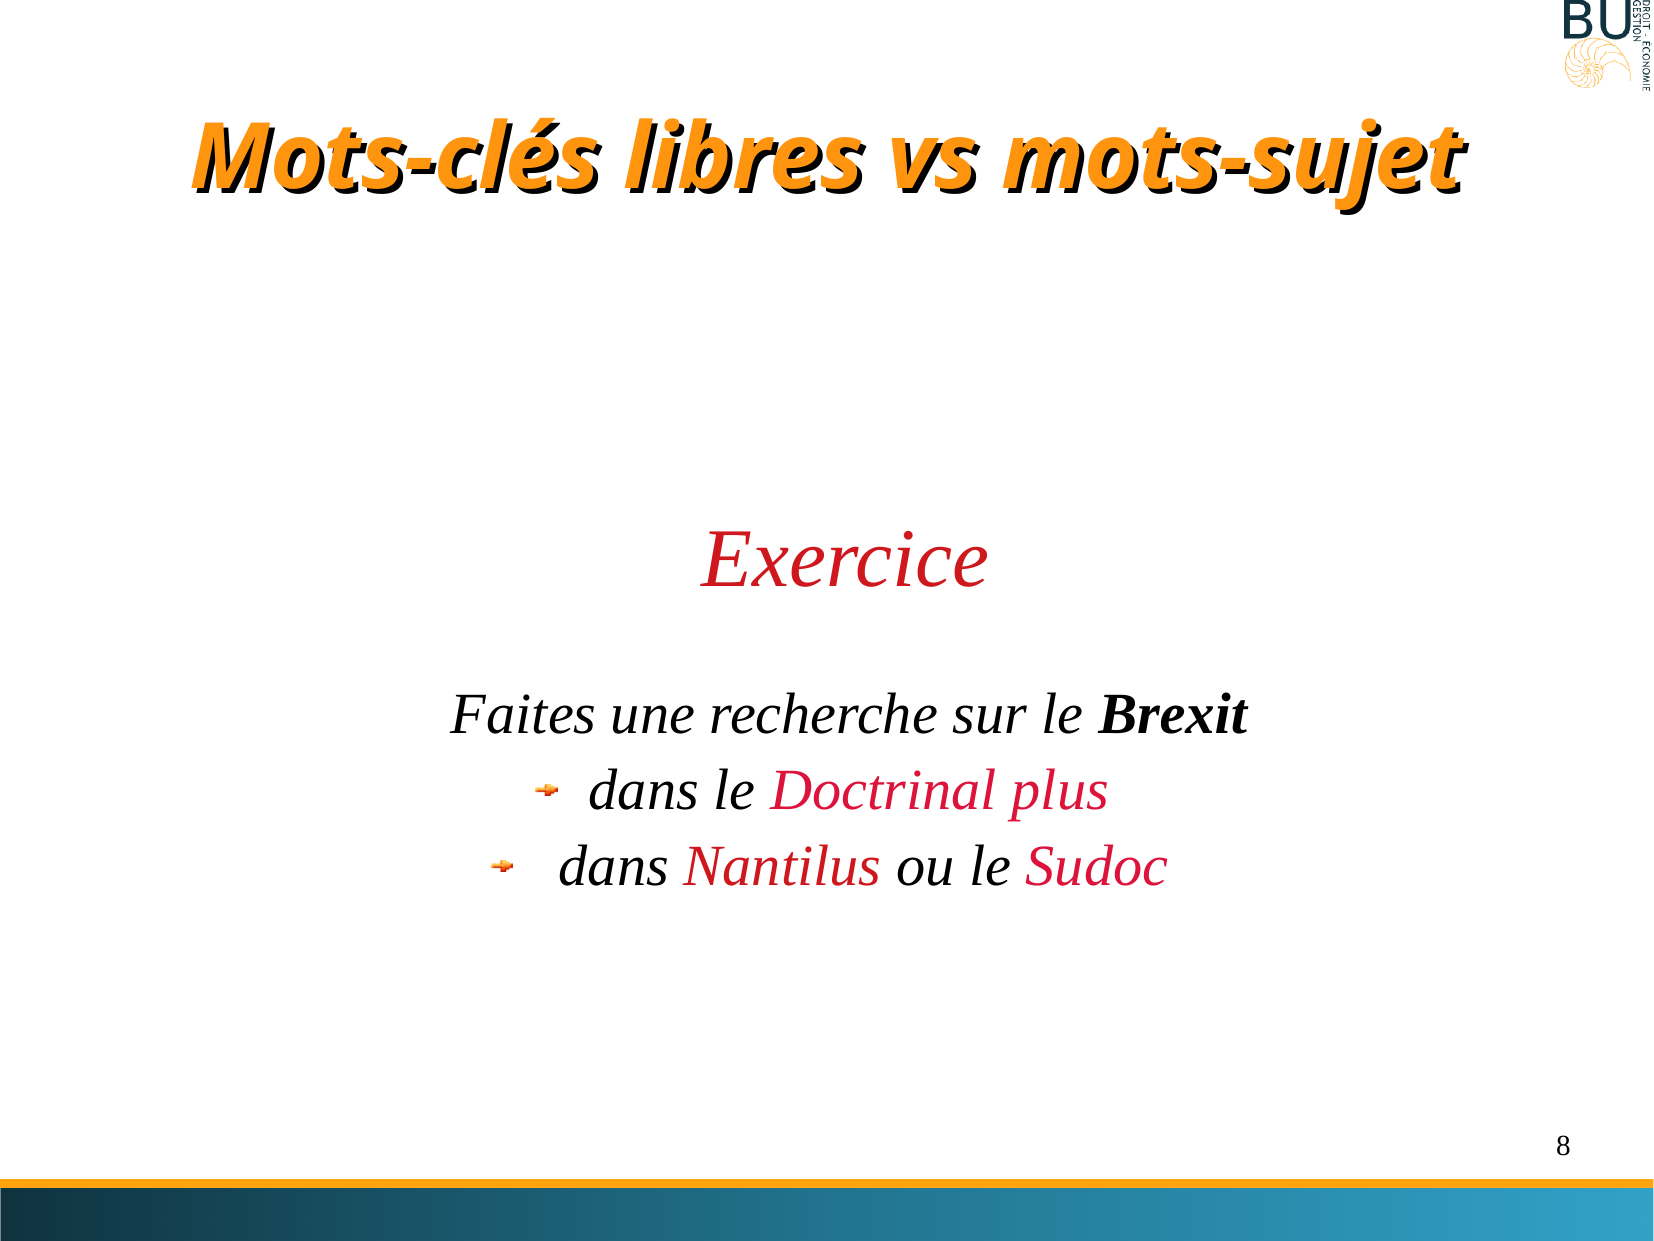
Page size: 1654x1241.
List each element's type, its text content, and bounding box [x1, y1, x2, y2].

picture [0, 1179, 1654, 1241]
list Exercice Faites une recherche sur le Brexit dans le Doctrinal plus dans Nantilus ou le Sudoc [76, 283, 1565, 1149]
picture [1564, 0, 1652, 91]
title Mots-clés libres vs mots-sujet [82, 44, 1571, 262]
